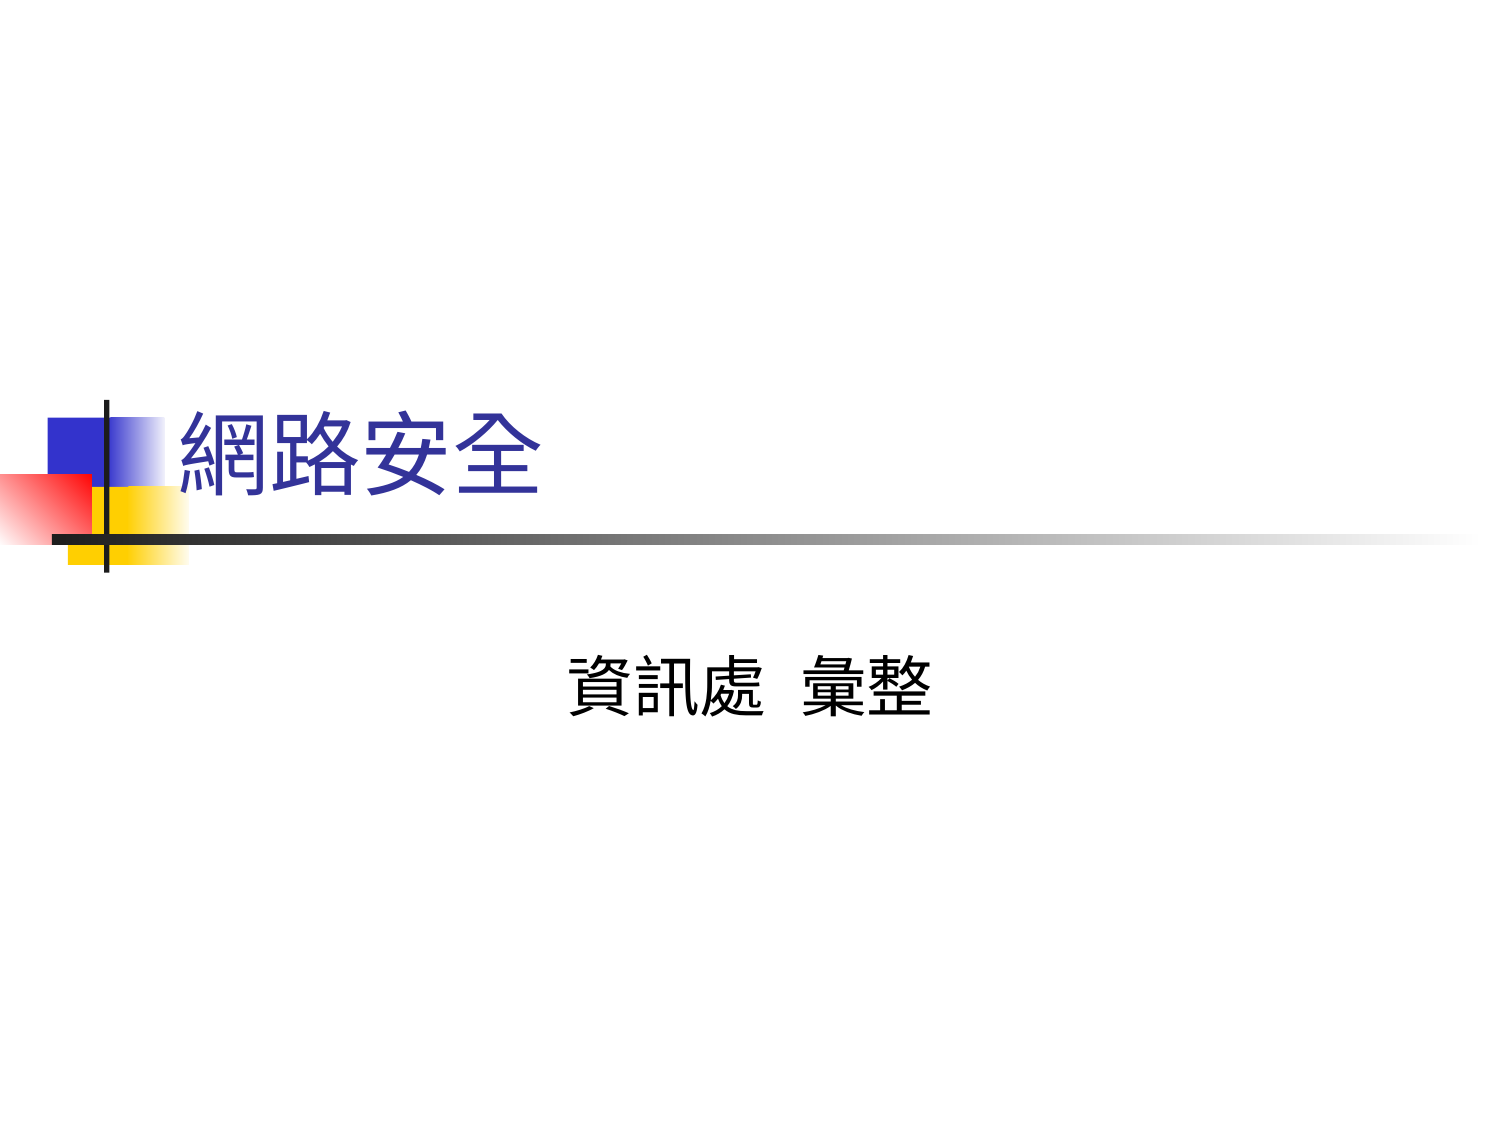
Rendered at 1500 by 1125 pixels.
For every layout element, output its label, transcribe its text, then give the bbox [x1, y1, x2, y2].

title 網路安全 [162, 274, 1438, 515]
subtitle 資訊處 彙整 [225, 637, 1276, 925]
